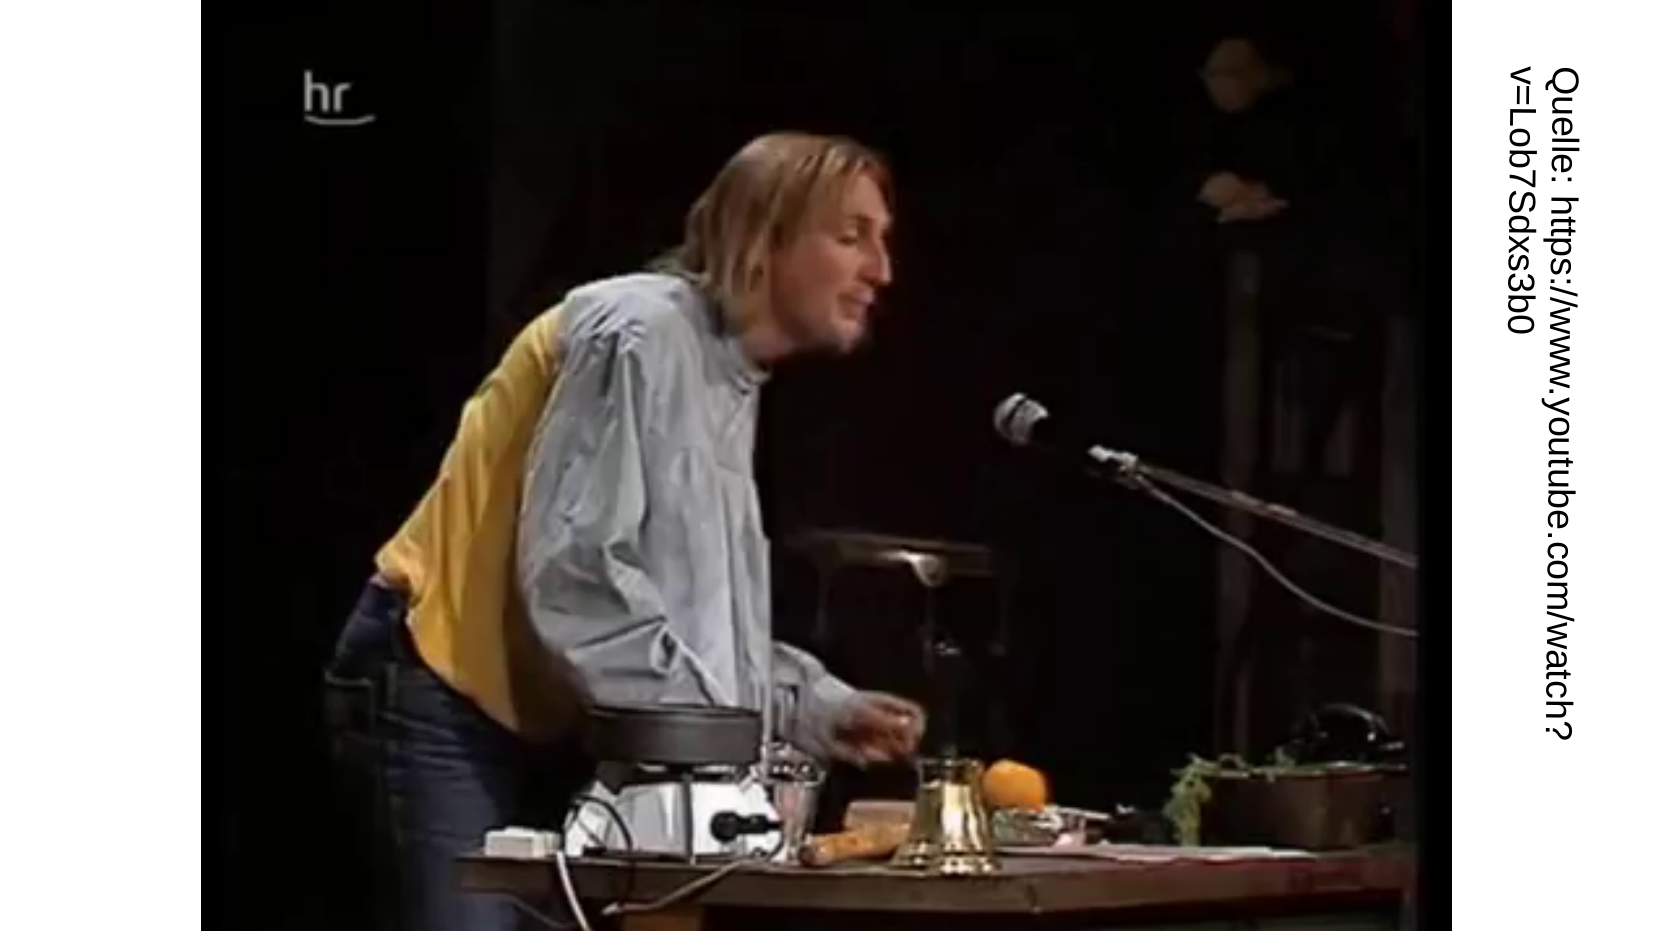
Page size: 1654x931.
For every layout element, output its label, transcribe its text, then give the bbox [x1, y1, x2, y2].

text_box Quelle: https://www.youtube.com/watch?v=Lob7Sdxs3b0 [1486, 51, 1595, 898]
text_box [200, 0, 1453, 931]
